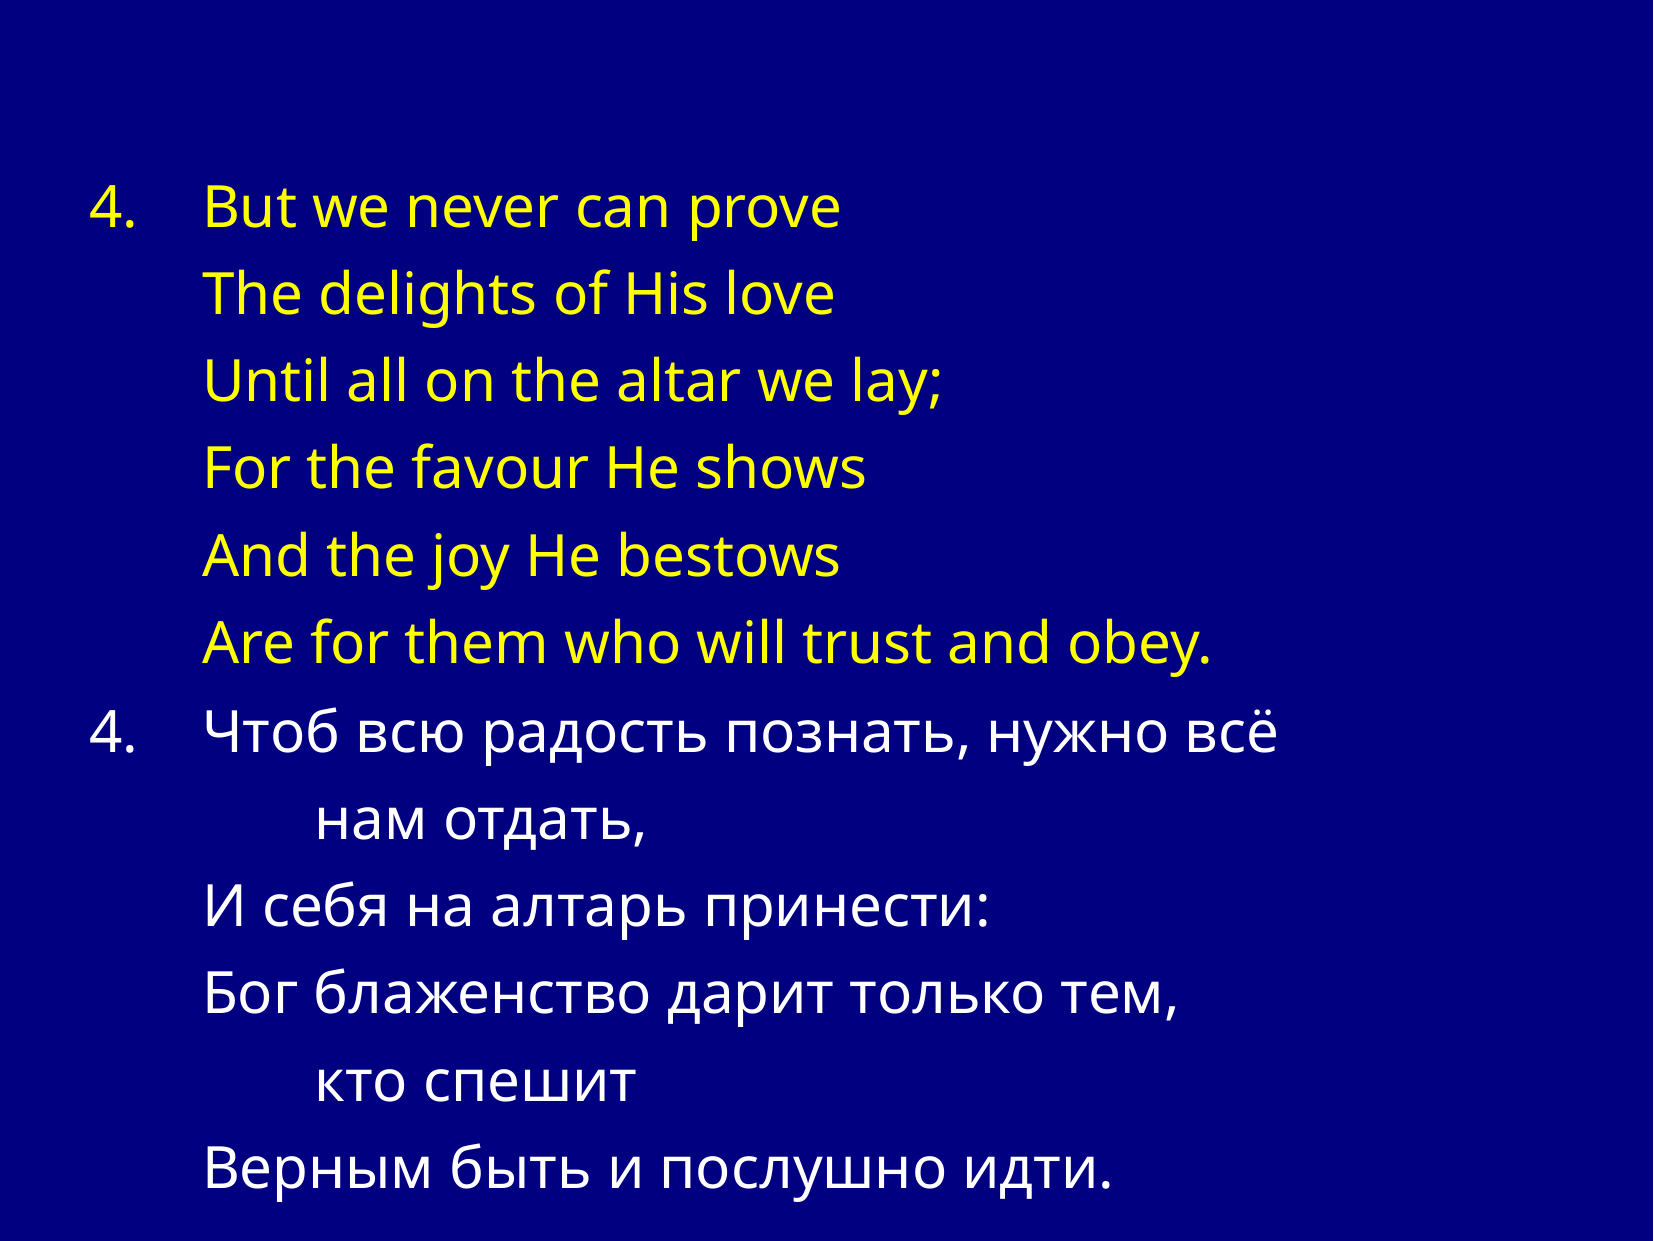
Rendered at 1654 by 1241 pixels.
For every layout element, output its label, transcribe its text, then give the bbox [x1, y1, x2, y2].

text_box 4. Чтоб всю радость познать, нужно всё нам отдать, И себя на алтарь принести: Бог блаженство дарит только тем, кто спешит Верным быть и послушно идти. [75, 675, 1653, 1163]
text_box 4. But we never can prove The delights of His love Until all on the altar we lay; For the favour He shows And the joy He bestows Are for them who will trust and obey. [75, 150, 1576, 675]
